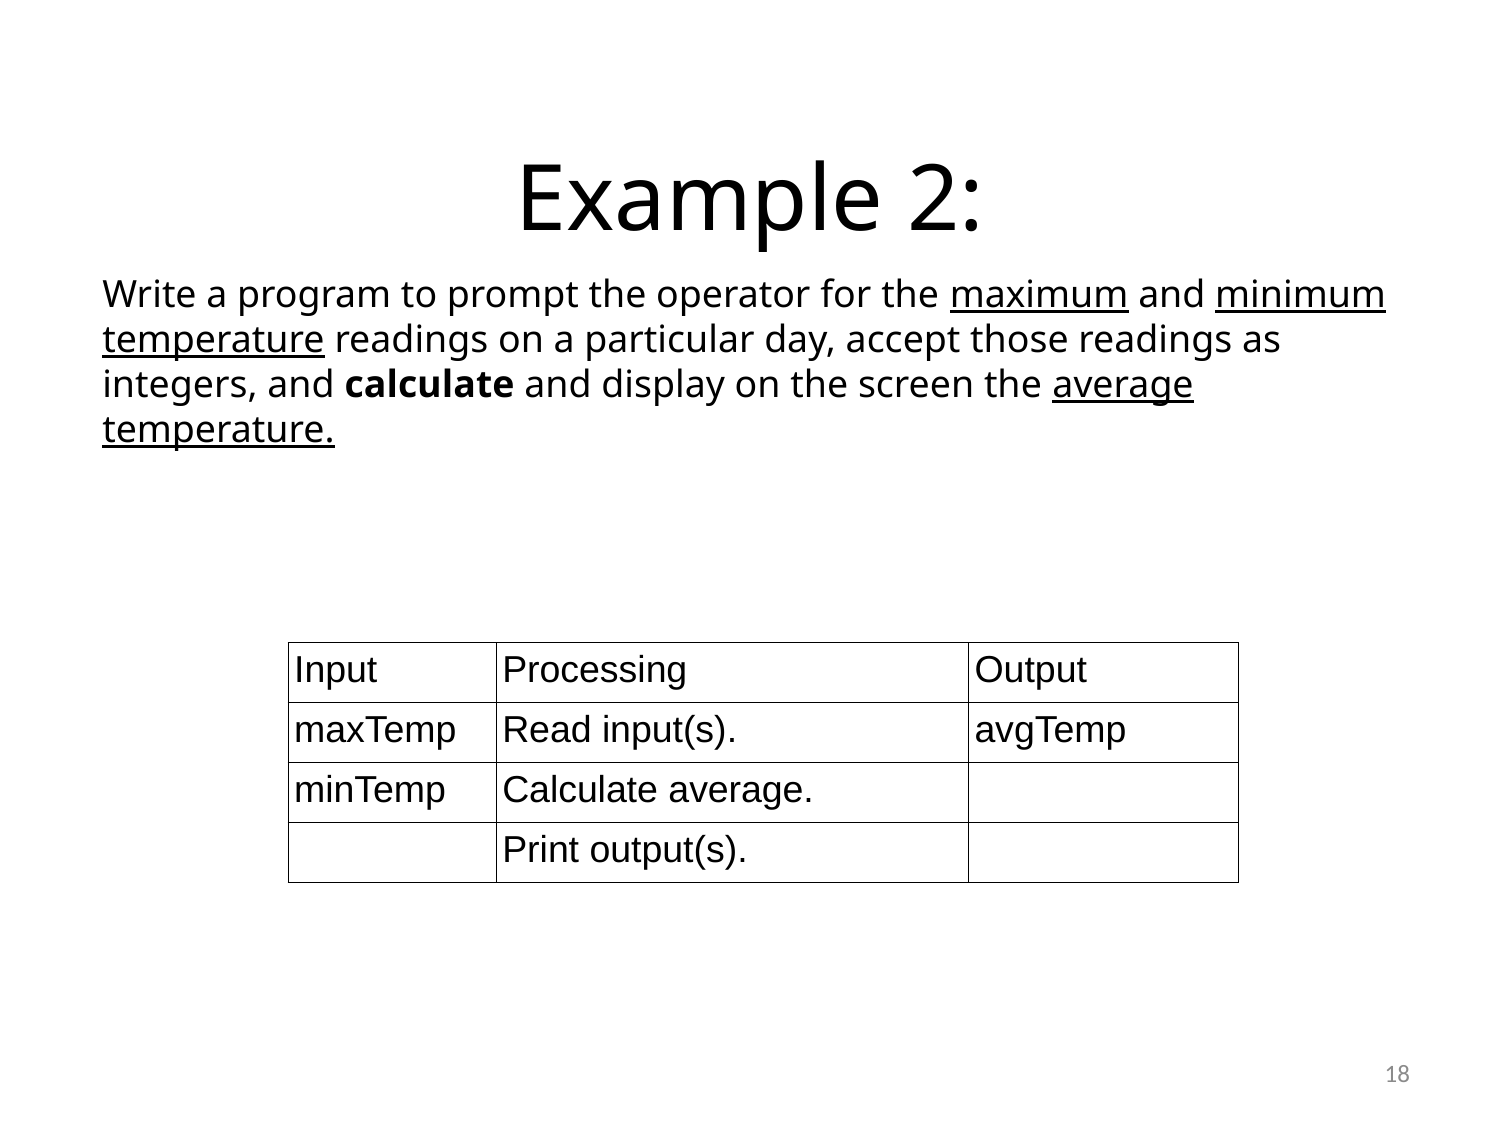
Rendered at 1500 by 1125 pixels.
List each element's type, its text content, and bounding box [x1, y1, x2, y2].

table_cell avgTemp [969, 703, 1238, 762]
table_header Processing [497, 643, 968, 702]
table_cell Print output(s). [497, 823, 968, 882]
table_cell [289, 823, 496, 882]
title Example 2: [112, 99, 1388, 262]
table_cell [969, 763, 1238, 822]
table_header Output [969, 643, 1238, 702]
slide_number <number> [1074, 1042, 1425, 1103]
table_header Input [289, 643, 496, 702]
table_cell Calculate average. [497, 763, 968, 822]
table_cell Read input(s). [497, 703, 968, 762]
text_box Write a program to prompt the operator for the maximum and minimum temperature readings on a particular day, accept those readings as integers, and calculate and display on the screen the average temperature. [87, 262, 1413, 503]
table_cell [969, 823, 1238, 882]
table_cell minTemp [289, 763, 496, 822]
table_cell maxTemp [289, 703, 496, 762]
